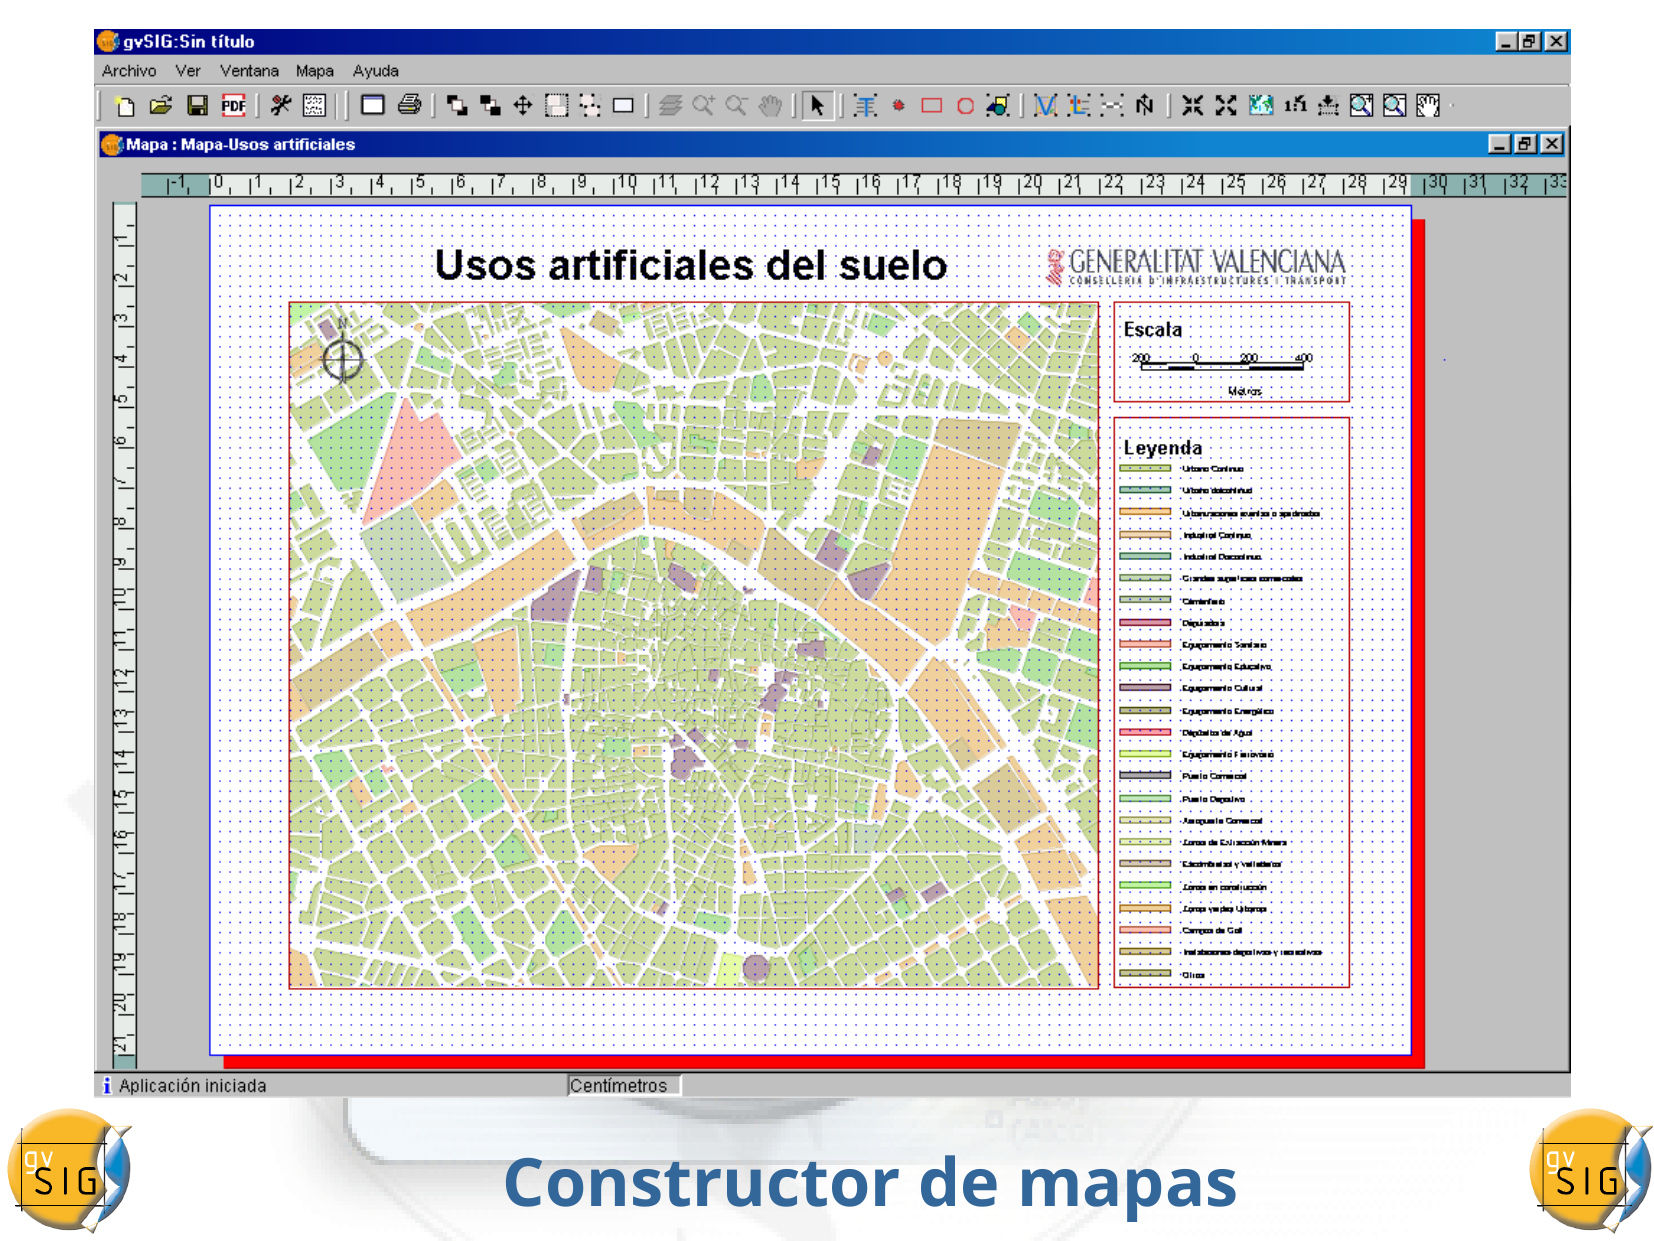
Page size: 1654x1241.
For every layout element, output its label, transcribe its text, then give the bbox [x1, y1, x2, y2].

picture [5, 1107, 133, 1235]
picture [94, 29, 1571, 1098]
list Constructor de mapas [295, 1134, 1447, 1229]
picture [1527, 1107, 1654, 1235]
